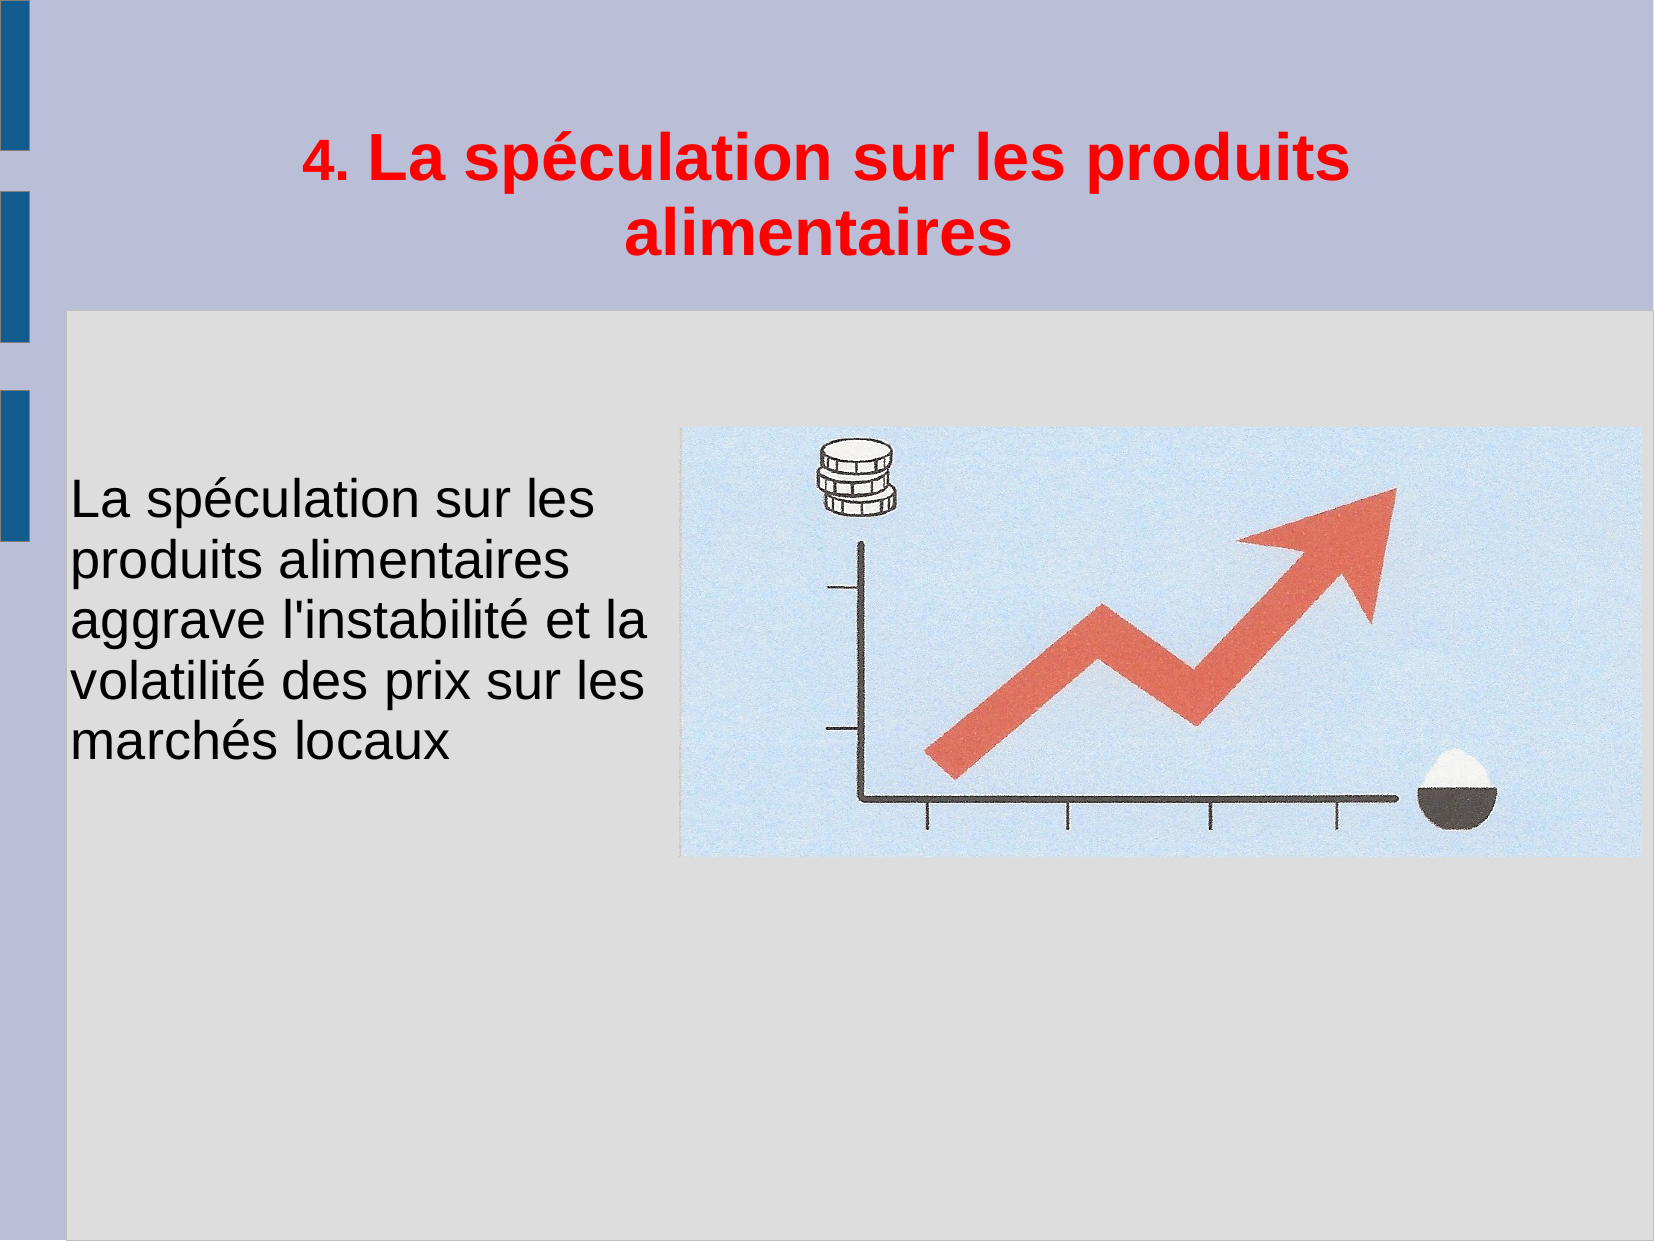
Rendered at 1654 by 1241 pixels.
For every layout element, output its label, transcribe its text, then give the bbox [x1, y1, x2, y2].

title 4. La spéculation sur les produits alimentaires [121, 91, 1534, 299]
list La spéculation sur les produits alimentaires aggrave l'instabilité et la volatilité des prix sur les marchés locaux [0, 298, 650, 1117]
picture [679, 427, 1642, 857]
